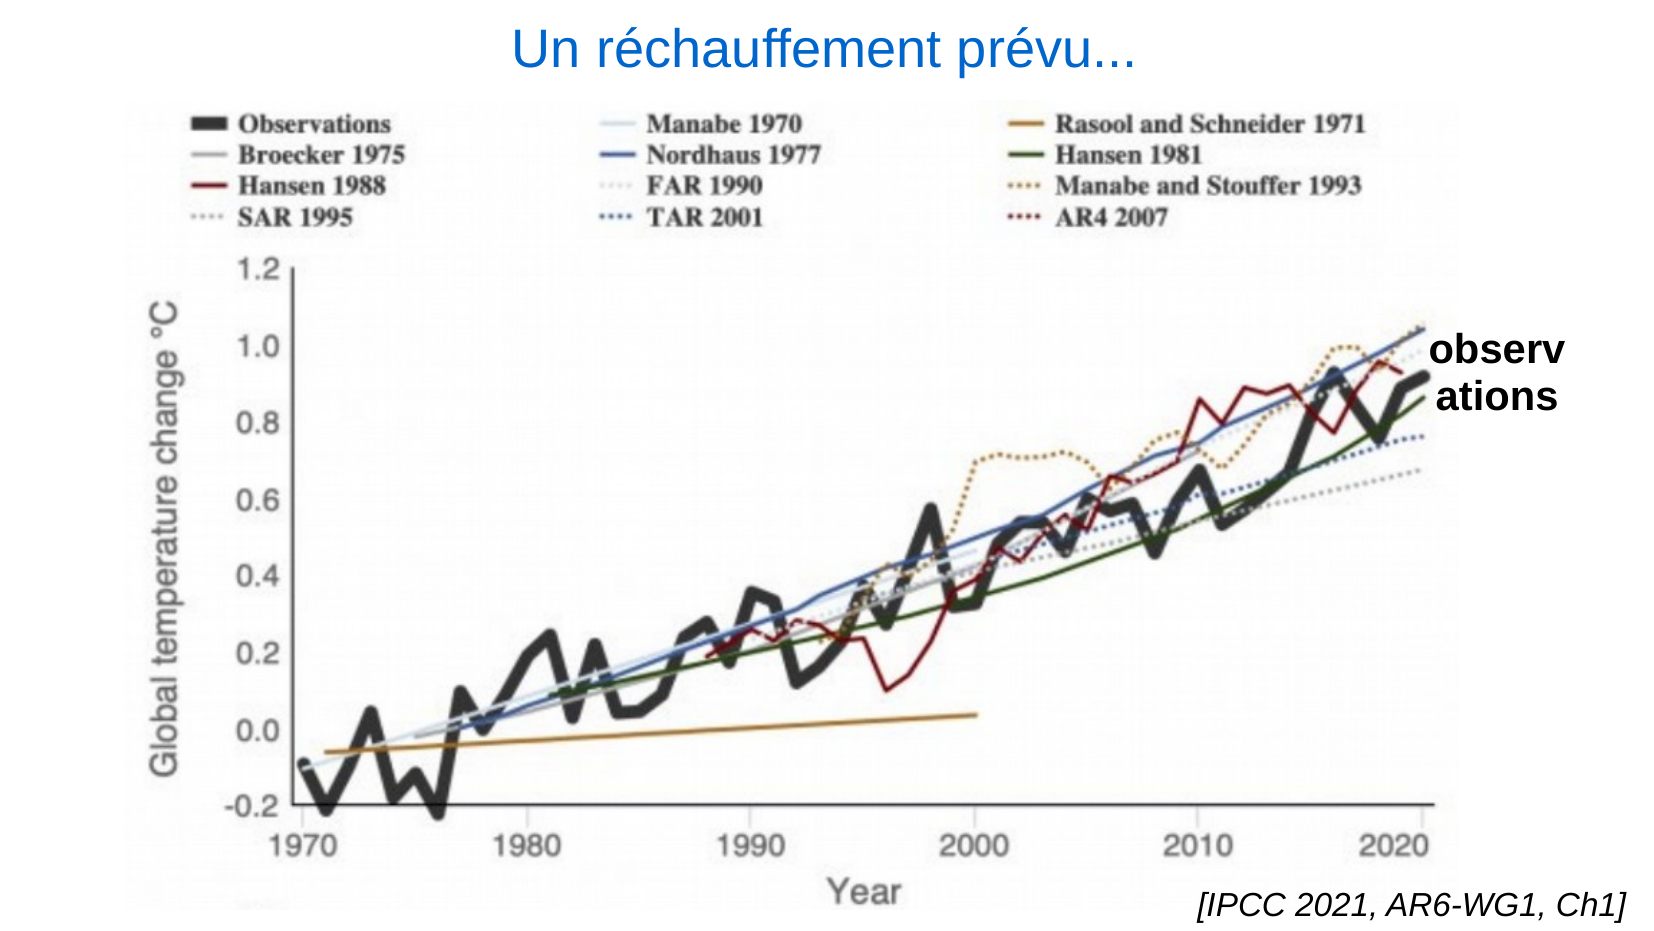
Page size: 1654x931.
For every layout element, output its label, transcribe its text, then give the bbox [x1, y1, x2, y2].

text_box [IPCC 2021, AR6-WG1, Ch1] [1053, 878, 1642, 931]
picture [124, 100, 1459, 910]
text_box observations [1405, 318, 1589, 427]
text_box Un réchauffement prévu... [81, 5, 1570, 86]
